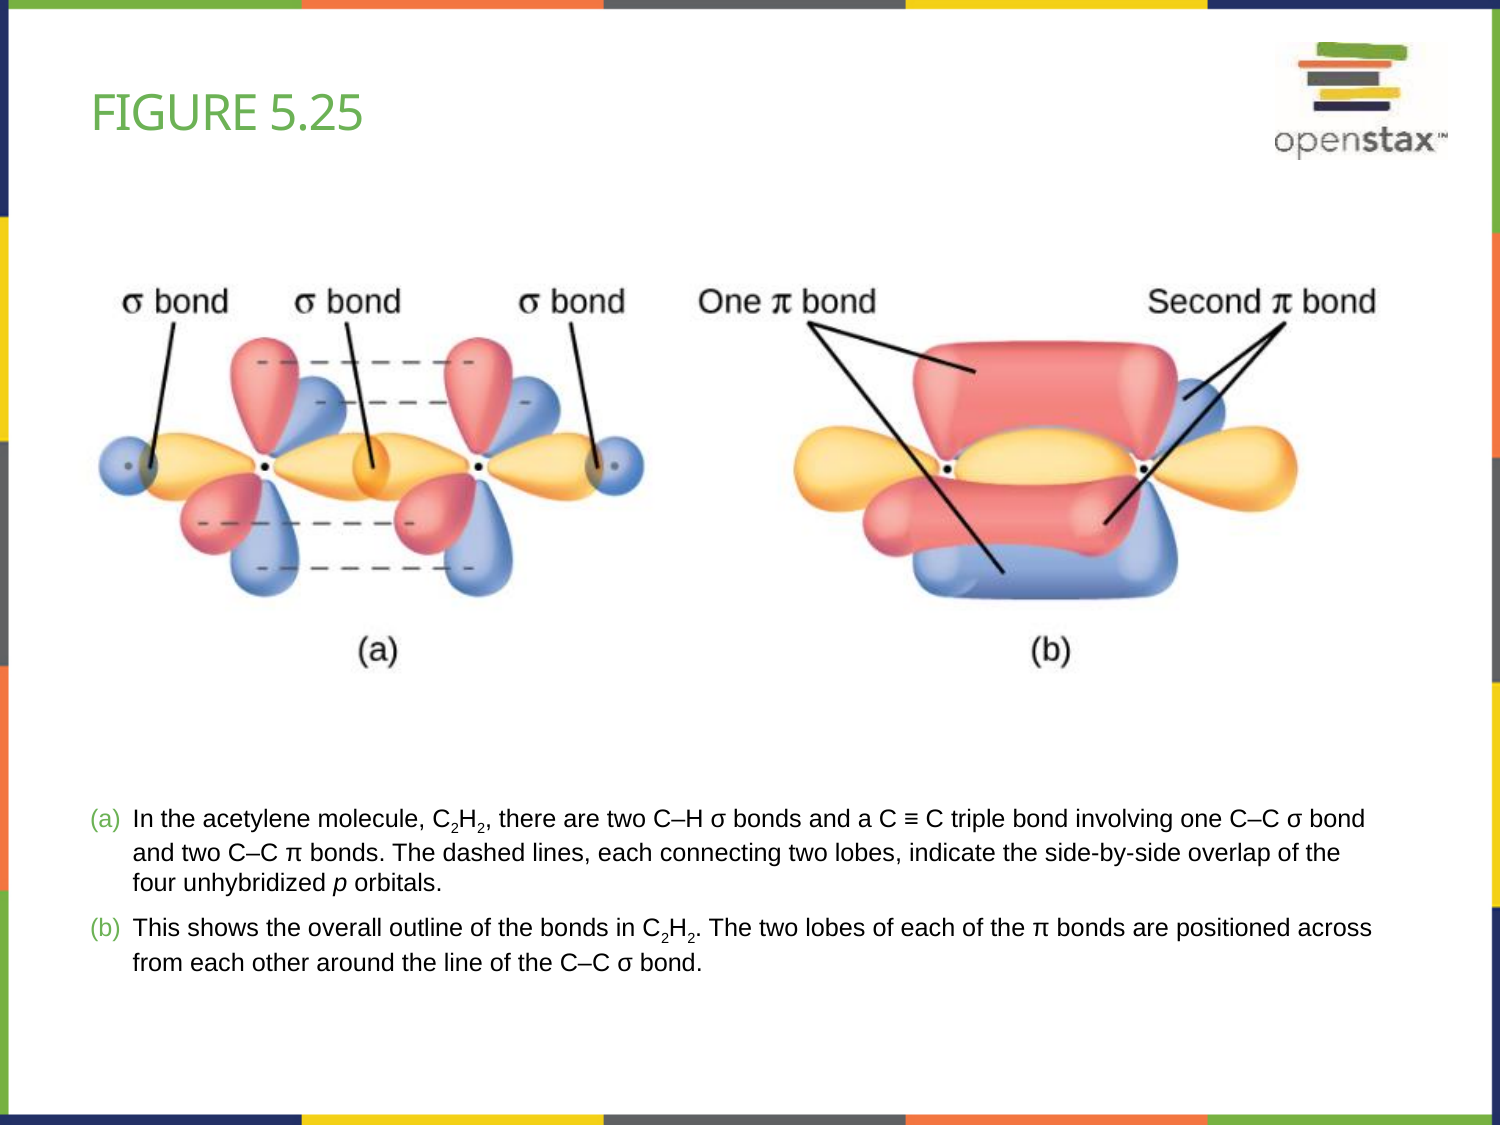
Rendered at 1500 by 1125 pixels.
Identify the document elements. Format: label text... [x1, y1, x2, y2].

list In the acetylene molecule, C2H2, there are two C–H σ bonds and a C ≡ C triple bond involving one C–C σ bond and two C–C π bonds. The dashed lines, each connecting two lobes, indicate the side-by-side overlap of the four unhybridized p orbitals. This shows the overall outline of the bonds in C2H2. The two lobes of each of the π bonds are positioned across from each other around the line of the C–C σ bond. [75, 794, 1398, 986]
picture [0, 0, 1500, 1125]
title Figure 5.25 [75, 39, 1398, 148]
